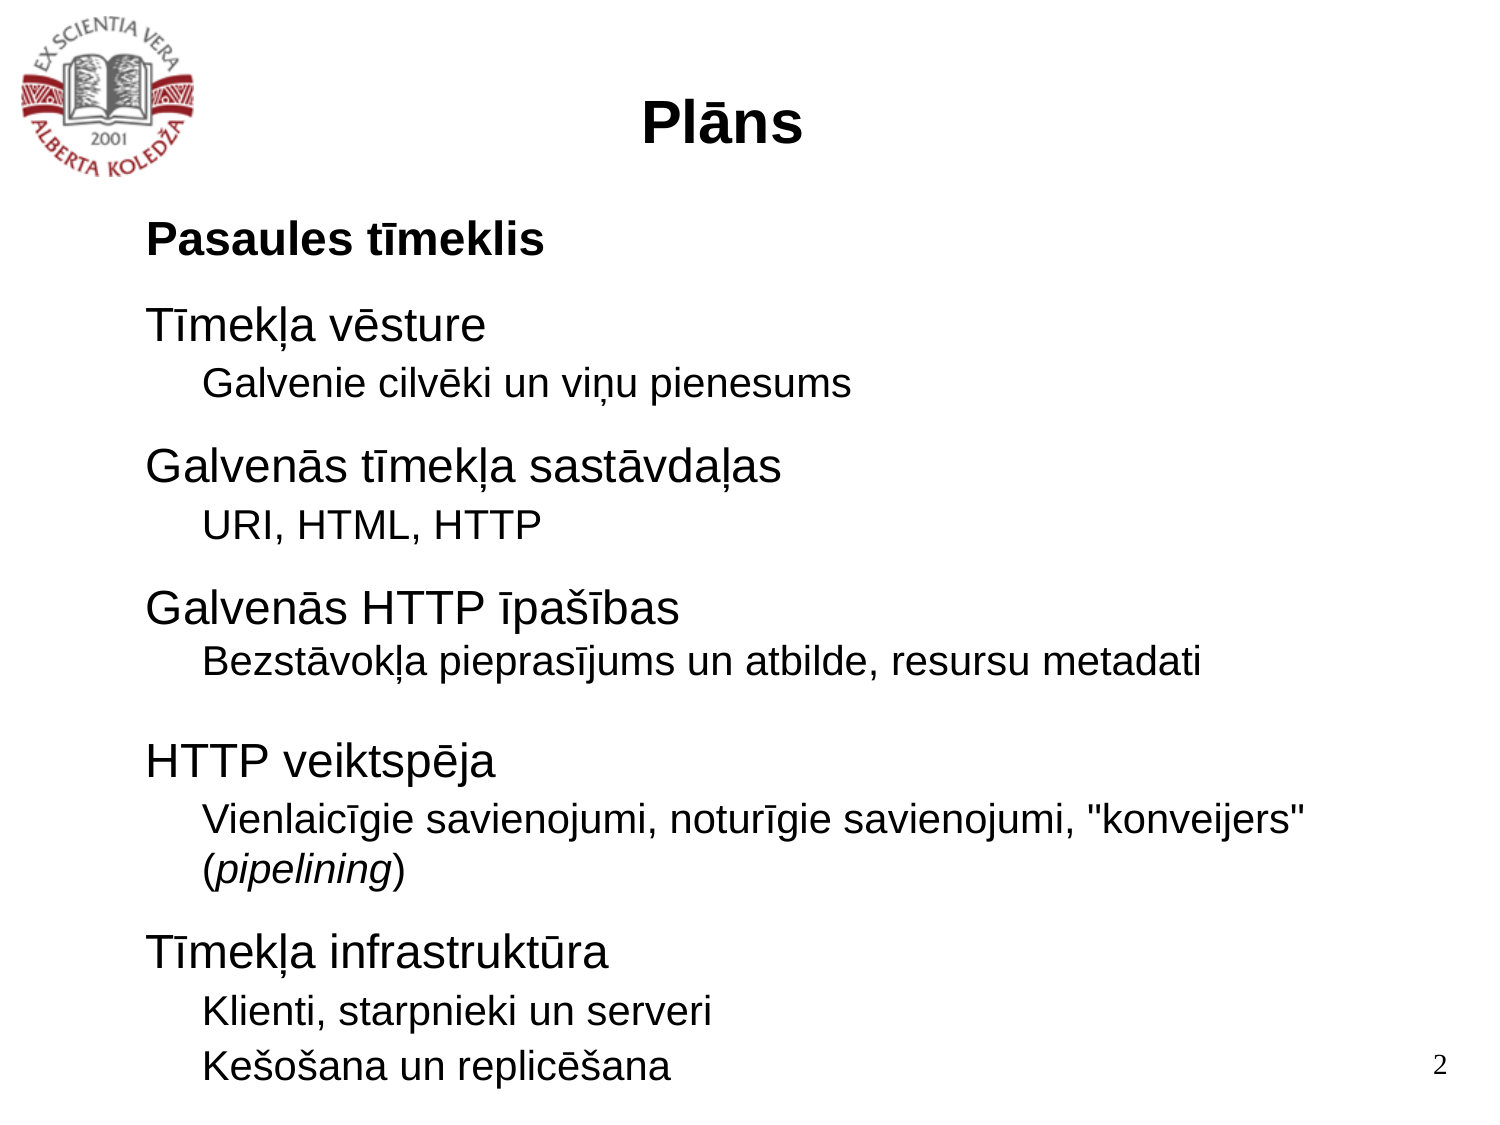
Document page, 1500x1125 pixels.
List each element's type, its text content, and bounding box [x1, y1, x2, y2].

list Pasaules tīmeklis Tīmekļa vēsture Galvenie cilvēki un viņu pienesums Galvenās tīmekļa sastāvdaļas URI, HTML, HTTP Galvenās HTTP īpašības Bezstāvokļa pieprasījums un atbilde, resursu metadati HTTP veiktspēja Vienlaicīgie savienojumi, noturīgie savienojumi, "konveijers" (pipelining) Tīmekļa infrastruktūra Klienti, starpnieki un serveri Kešošana un replicēšana [74, 200, 1463, 1101]
title Plāns [50, 62, 1374, 175]
picture [21, 16, 194, 177]
